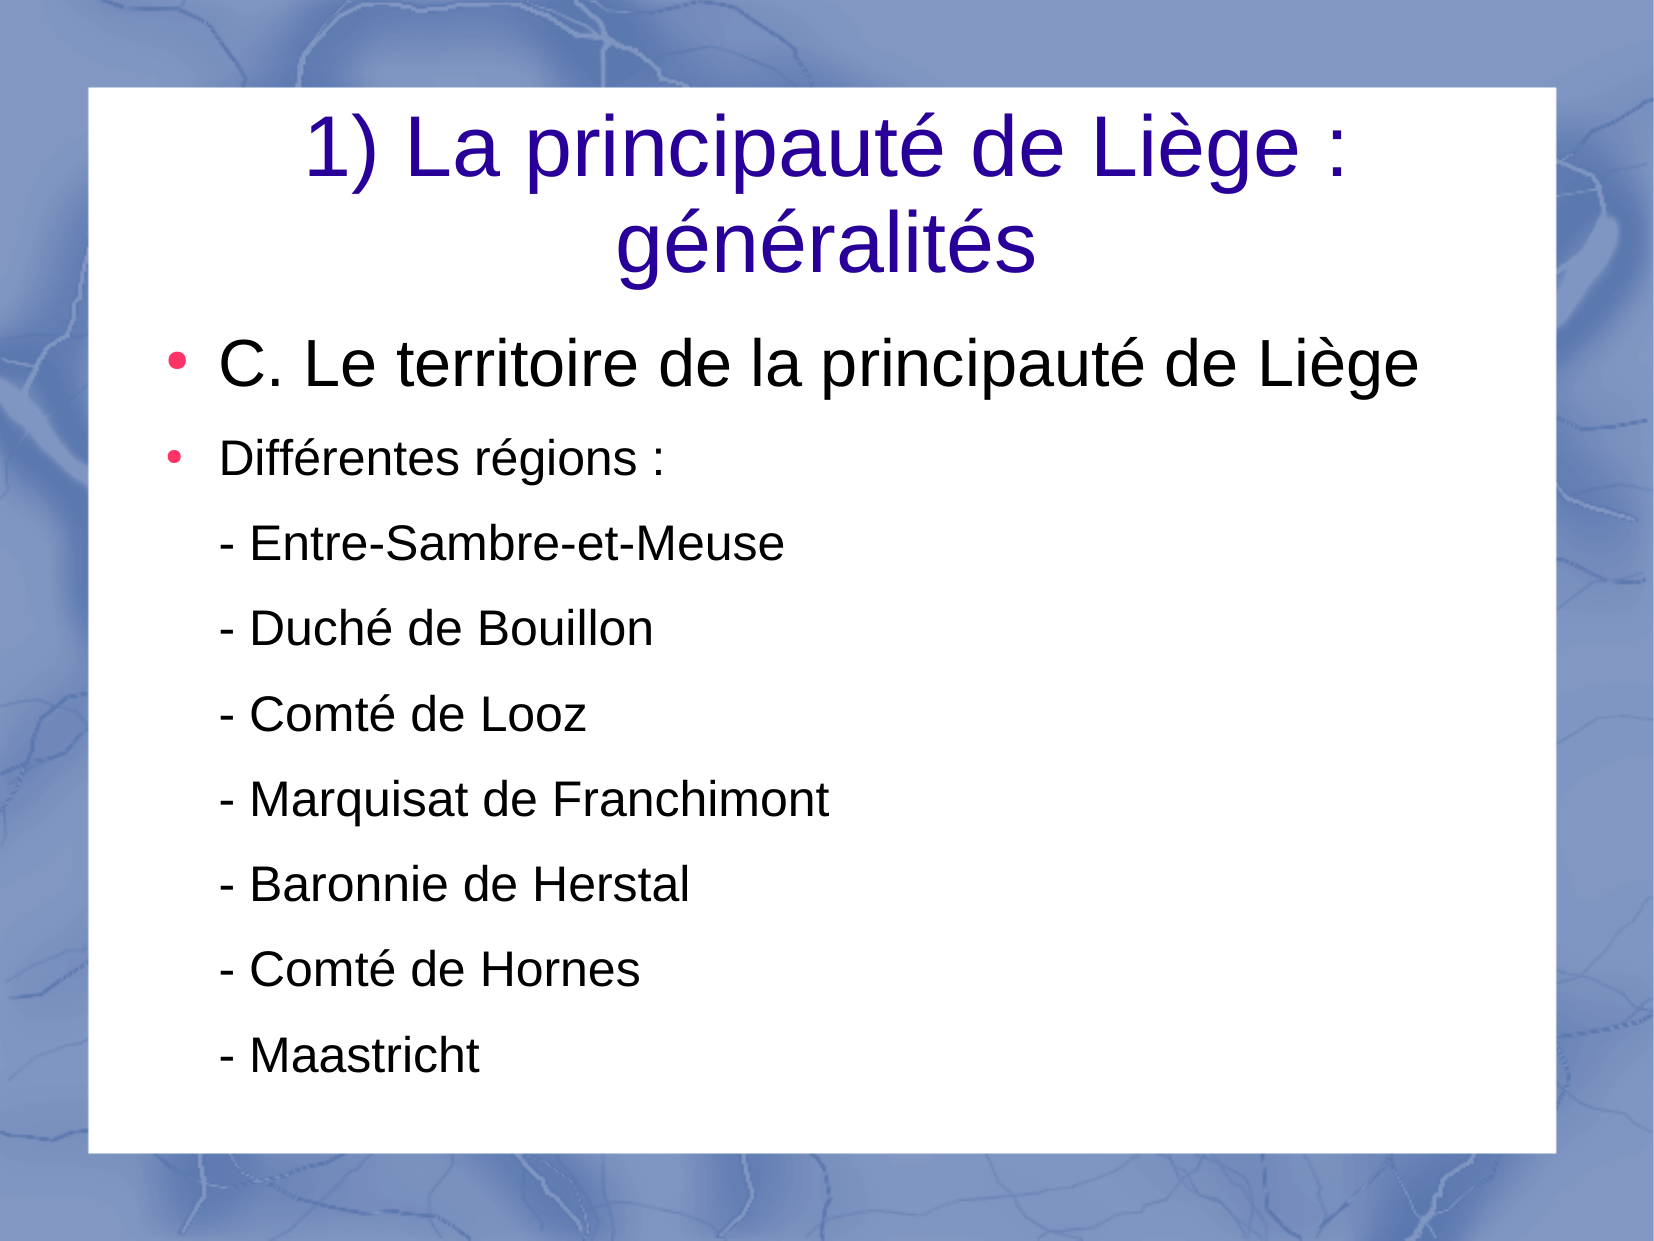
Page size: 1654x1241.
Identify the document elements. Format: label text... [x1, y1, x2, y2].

list C. Le territoire de la principauté de Liège Différentes régions : - Entre-Sambre-et-Meuse - Duché de Bouillon - Comté de Looz - Marquisat de Franchimont - Baronnie de Herstal - Comté de Hornes - Maastricht [147, 325, 1506, 1187]
title 1) La principauté de Liège : généralités [118, 90, 1536, 298]
picture [0, 0, 1654, 1241]
